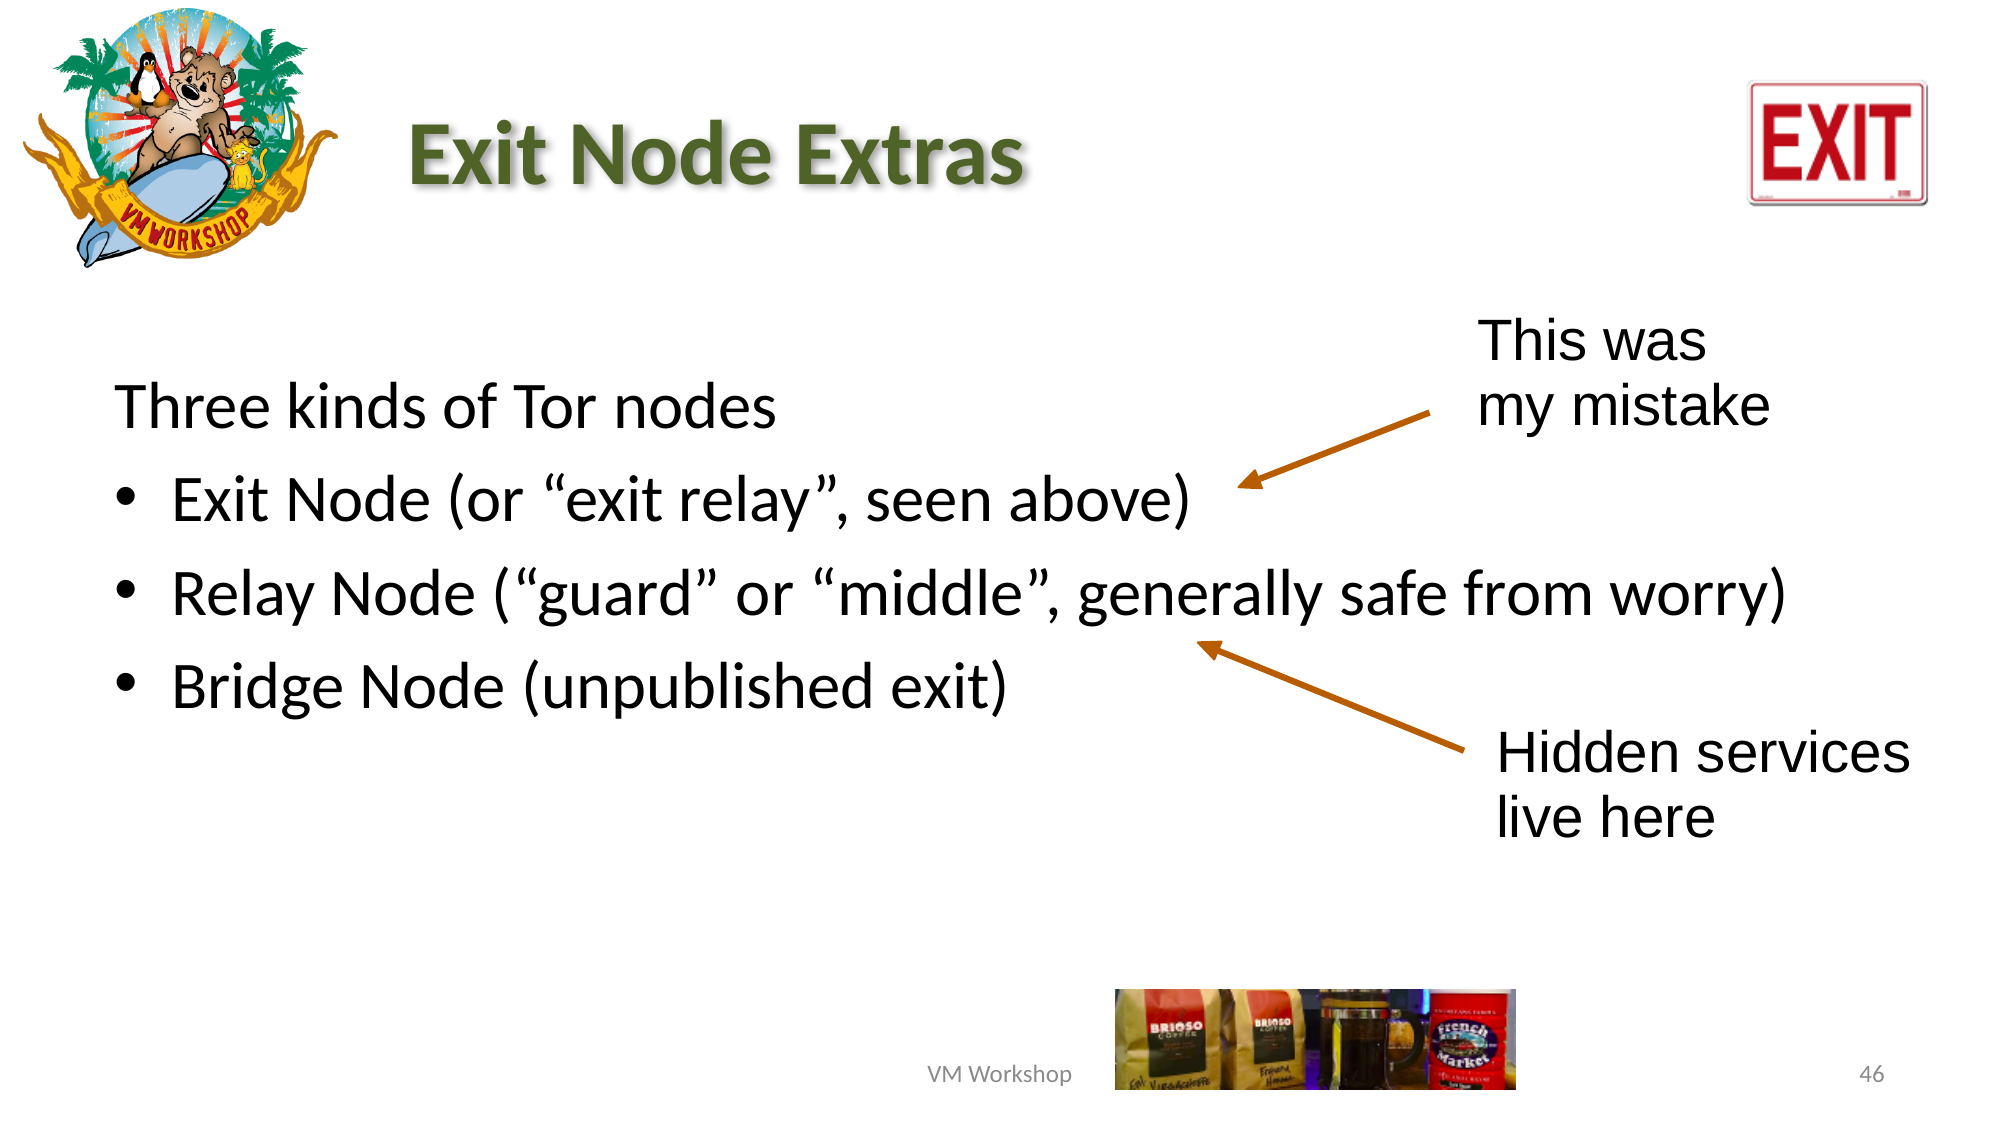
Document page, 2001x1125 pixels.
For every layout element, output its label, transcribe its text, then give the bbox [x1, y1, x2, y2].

picture [1739, 44, 1936, 241]
title Exit Node Extras [392, 53, 1922, 242]
text_box This was my mistake [1462, 299, 1932, 488]
list Three kinds of Tor nodes Exit Node (or “exit relay”, seen above) Relay Node (“guard” or “middle”, generally safe from worry) Bridge Node (unpublished exit) [99, 260, 1900, 1004]
text_box Hidden services live here [1481, 712, 1988, 901]
picture [23, 8, 338, 269]
picture [1115, 1004, 1516, 1090]
